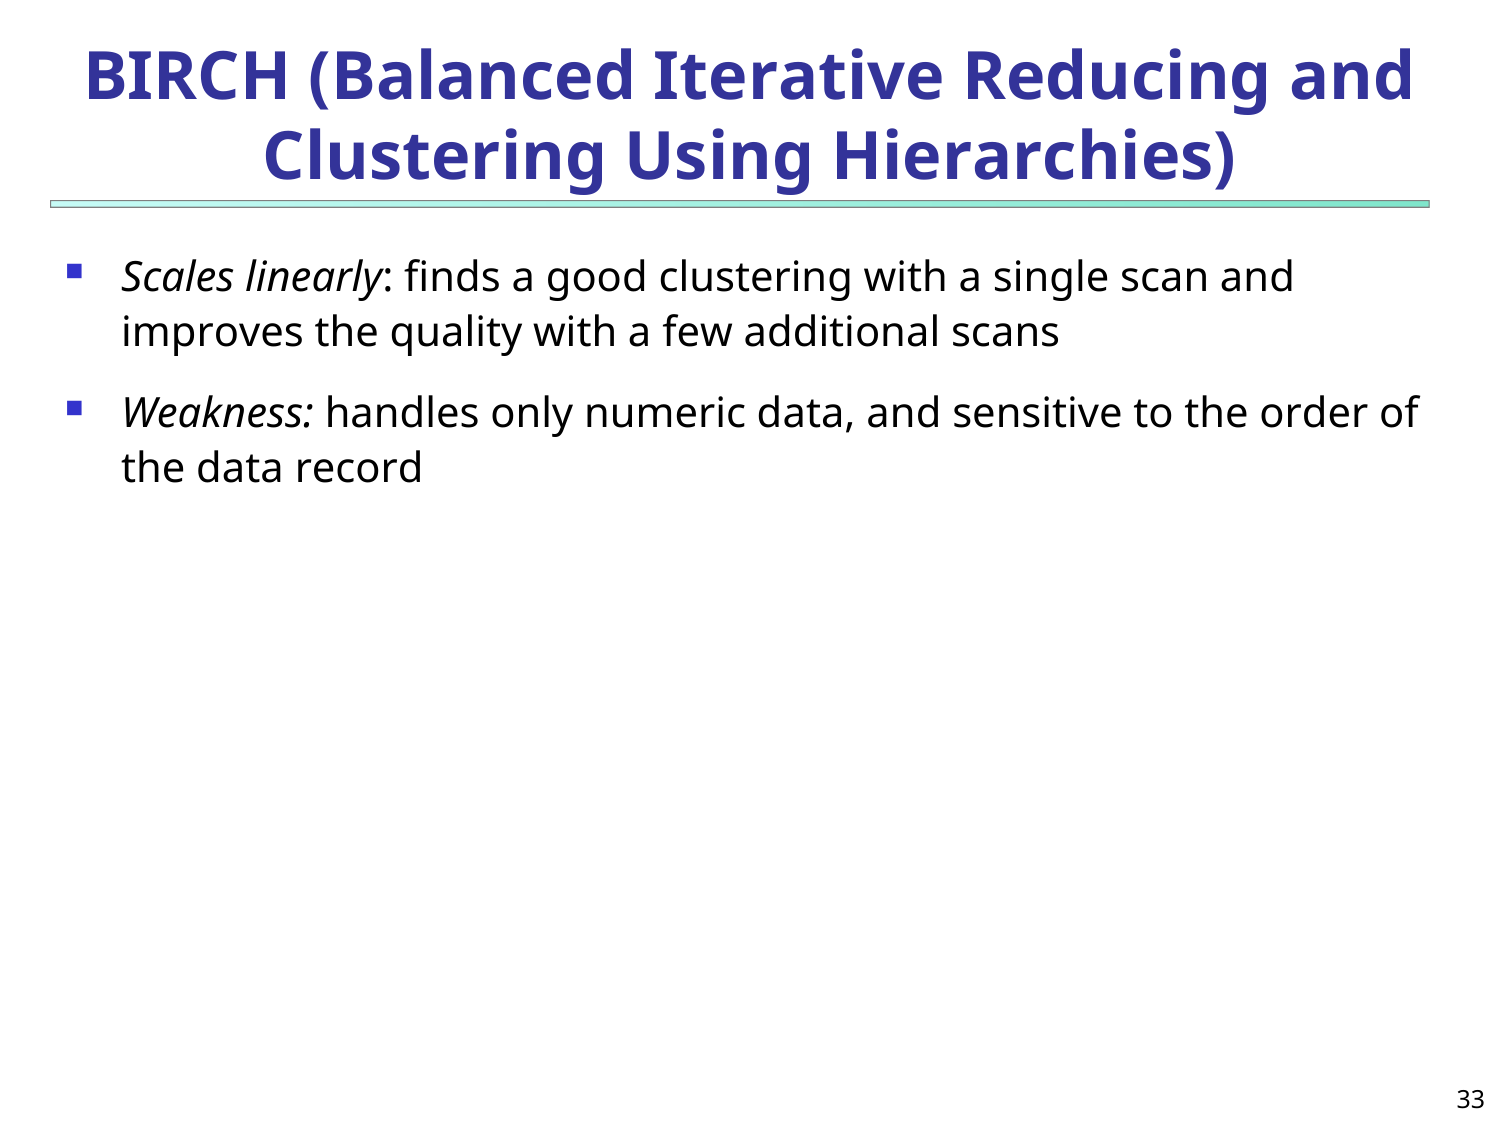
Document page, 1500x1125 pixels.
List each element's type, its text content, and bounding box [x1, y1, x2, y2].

list Scales linearly: finds a good clustering with a single scan and improves the quality with a few additional scans Weakness: handles only numeric data, and sensitive to the order of the data record [50, 237, 1463, 1088]
title BIRCH (Balanced Iterative Reducing and Clustering Using Hierarchies) [0, 0, 1500, 200]
text_box 18 [1187, 1062, 1500, 1125]
